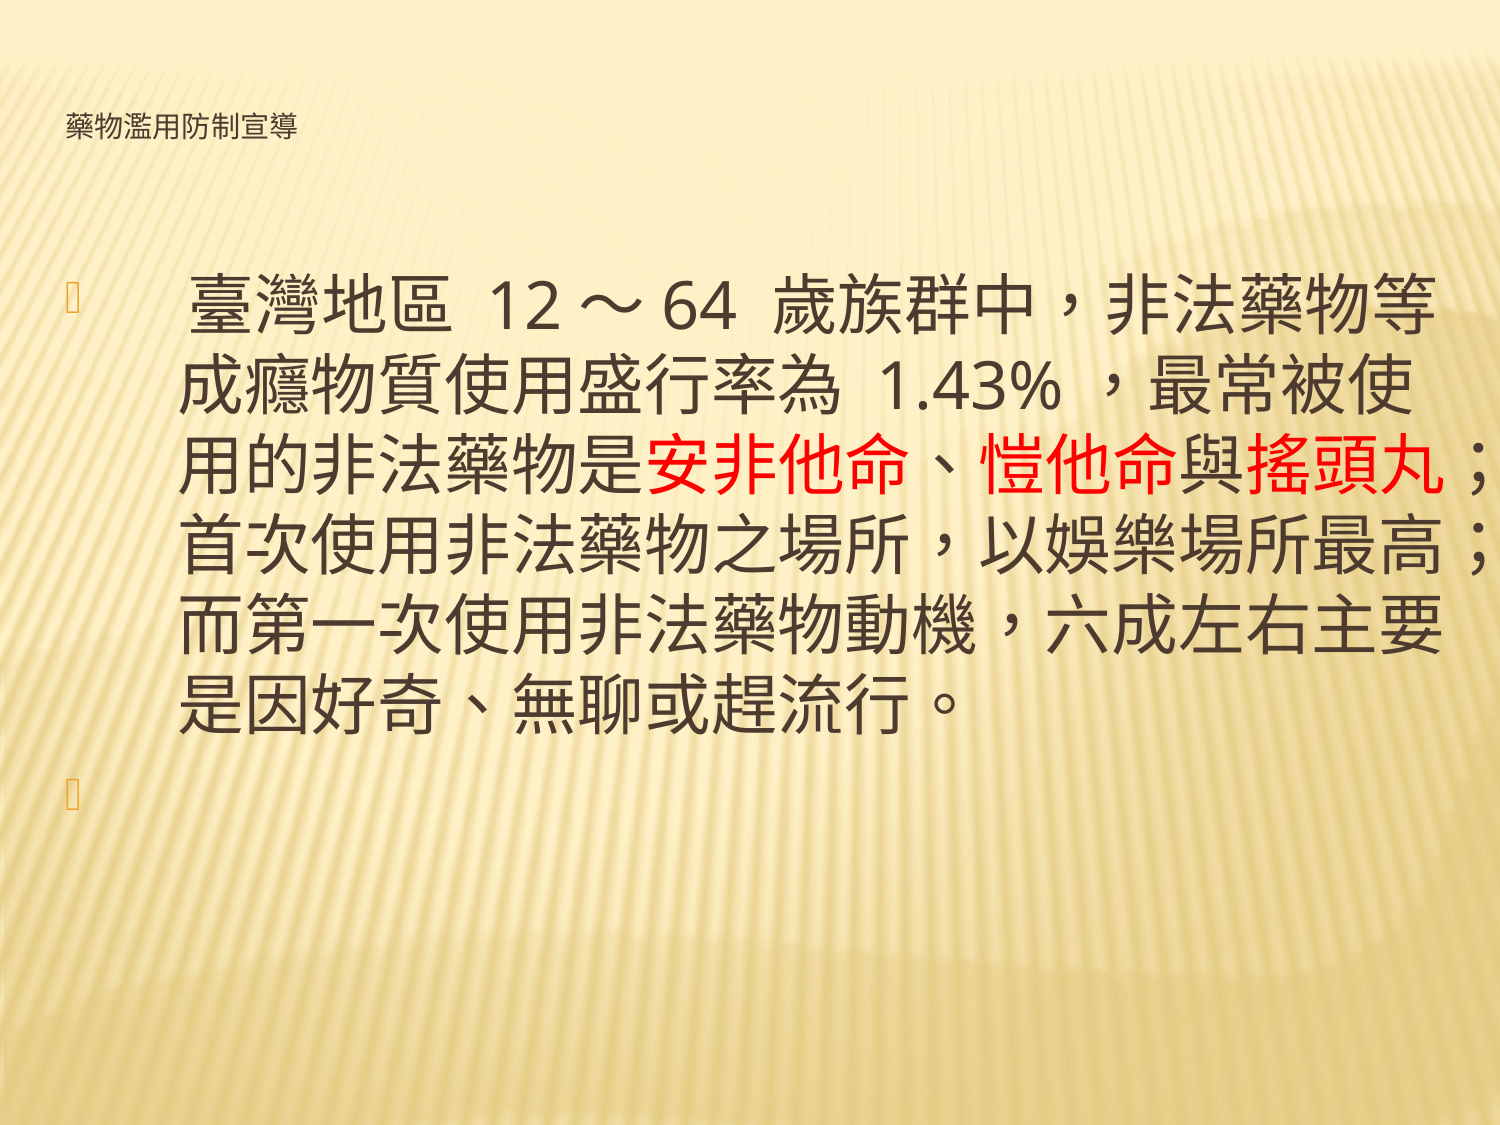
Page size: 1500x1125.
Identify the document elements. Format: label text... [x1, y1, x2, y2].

title 藥物濫用防制宣導 [50, 75, 1476, 213]
list 臺灣地區 12～64 歲族群中，非法藥物等成癮物質使用盛行率為 1.43%，最常被使用的非法藥物是安非他命、愷他命與搖頭丸；首次使用非法藥物之場所，以娛樂場所最高；而第一次使用非法藥物動機，六成左右主要是因好奇、無聊或趕流行。 [50, 254, 1476, 998]
